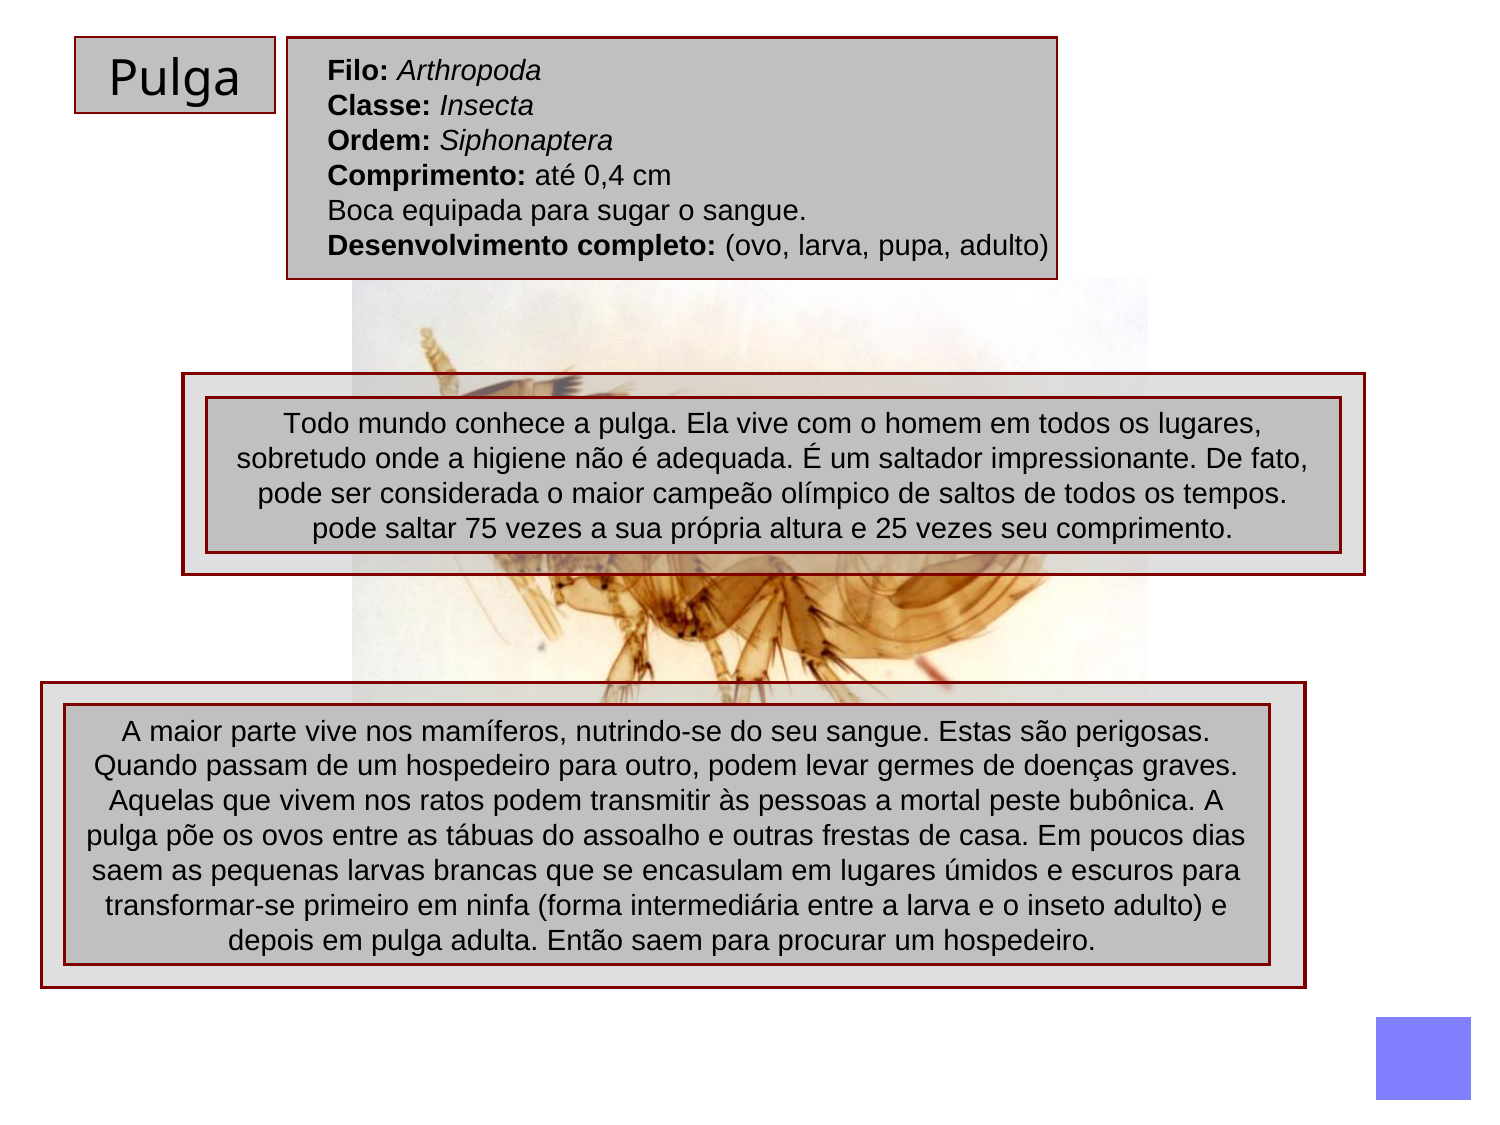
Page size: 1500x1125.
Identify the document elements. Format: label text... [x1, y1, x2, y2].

text_box A maior parte vive nos mamíferos, nutrindo-se do seu sangue. Estas são perigosas. Quando passam de um hospedeiro para outro, podem levar germes de doenças graves. Aquelas que vivem nos ratos podem transmitir às pessoas a mortal peste bubônica. A pulga põe os ovos entre as tábuas do assoalho e outras frestas de casa. Em poucos dias saem as pequenas larvas brancas que se encasulam em lugares úmidos e escuros para transformar-se primeiro em ninfa (forma intermediária entre a larva e o inseto adulto) e depois em pulga adulta. Então saem para procurar um hospedeiro. [64, 704, 1270, 965]
text_box Todo mundo conhece a pulga. Ela vive com o homem em todos os lugares, sobretudo onde a higiene não é adequada. É um saltador impressionante. De fato, pode ser considerada o maior campeão olímpico de saltos de todos os tempos. pode saltar 75 vezes a sua própria altura e 25 vezes seu comprimento. [206, 397, 1341, 553]
text_box Pulga [74, 37, 276, 113]
text_box [183, 373, 1365, 575]
text_box Filo: Arthropoda Classe: Insecta Ordem: Siphonaptera Comprimento: até 0,4 cm Boca equipada para sugar o sangue. Desenvolvimento completo: (ovo, larva, pupa, adulto) [312, 43, 1152, 269]
picture [352, 575, 1148, 682]
text_box [41, 682, 1305, 988]
picture [352, 278, 1148, 373]
text_box [287, 37, 1057, 279]
